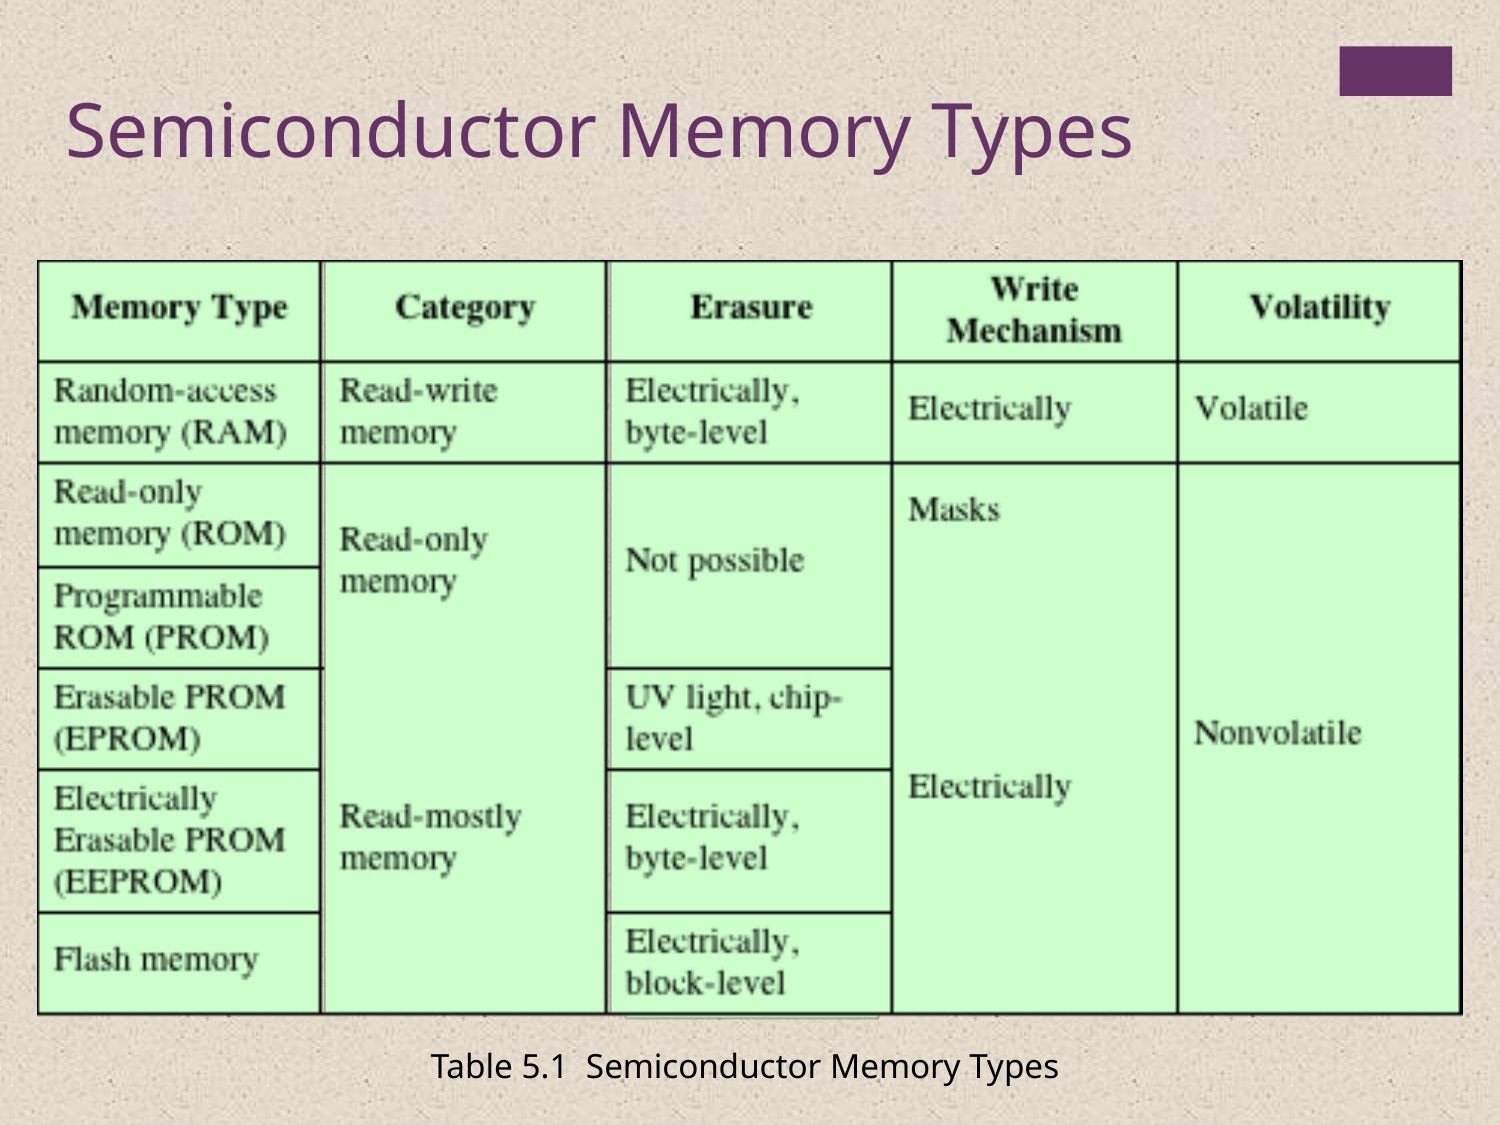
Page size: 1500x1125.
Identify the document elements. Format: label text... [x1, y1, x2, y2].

title Semiconductor Memory Types [50, 75, 1290, 259]
picture [0, 0, 1500, 1125]
text_box Table 5.1 Semiconductor Memory Types [200, 1037, 1300, 1093]
